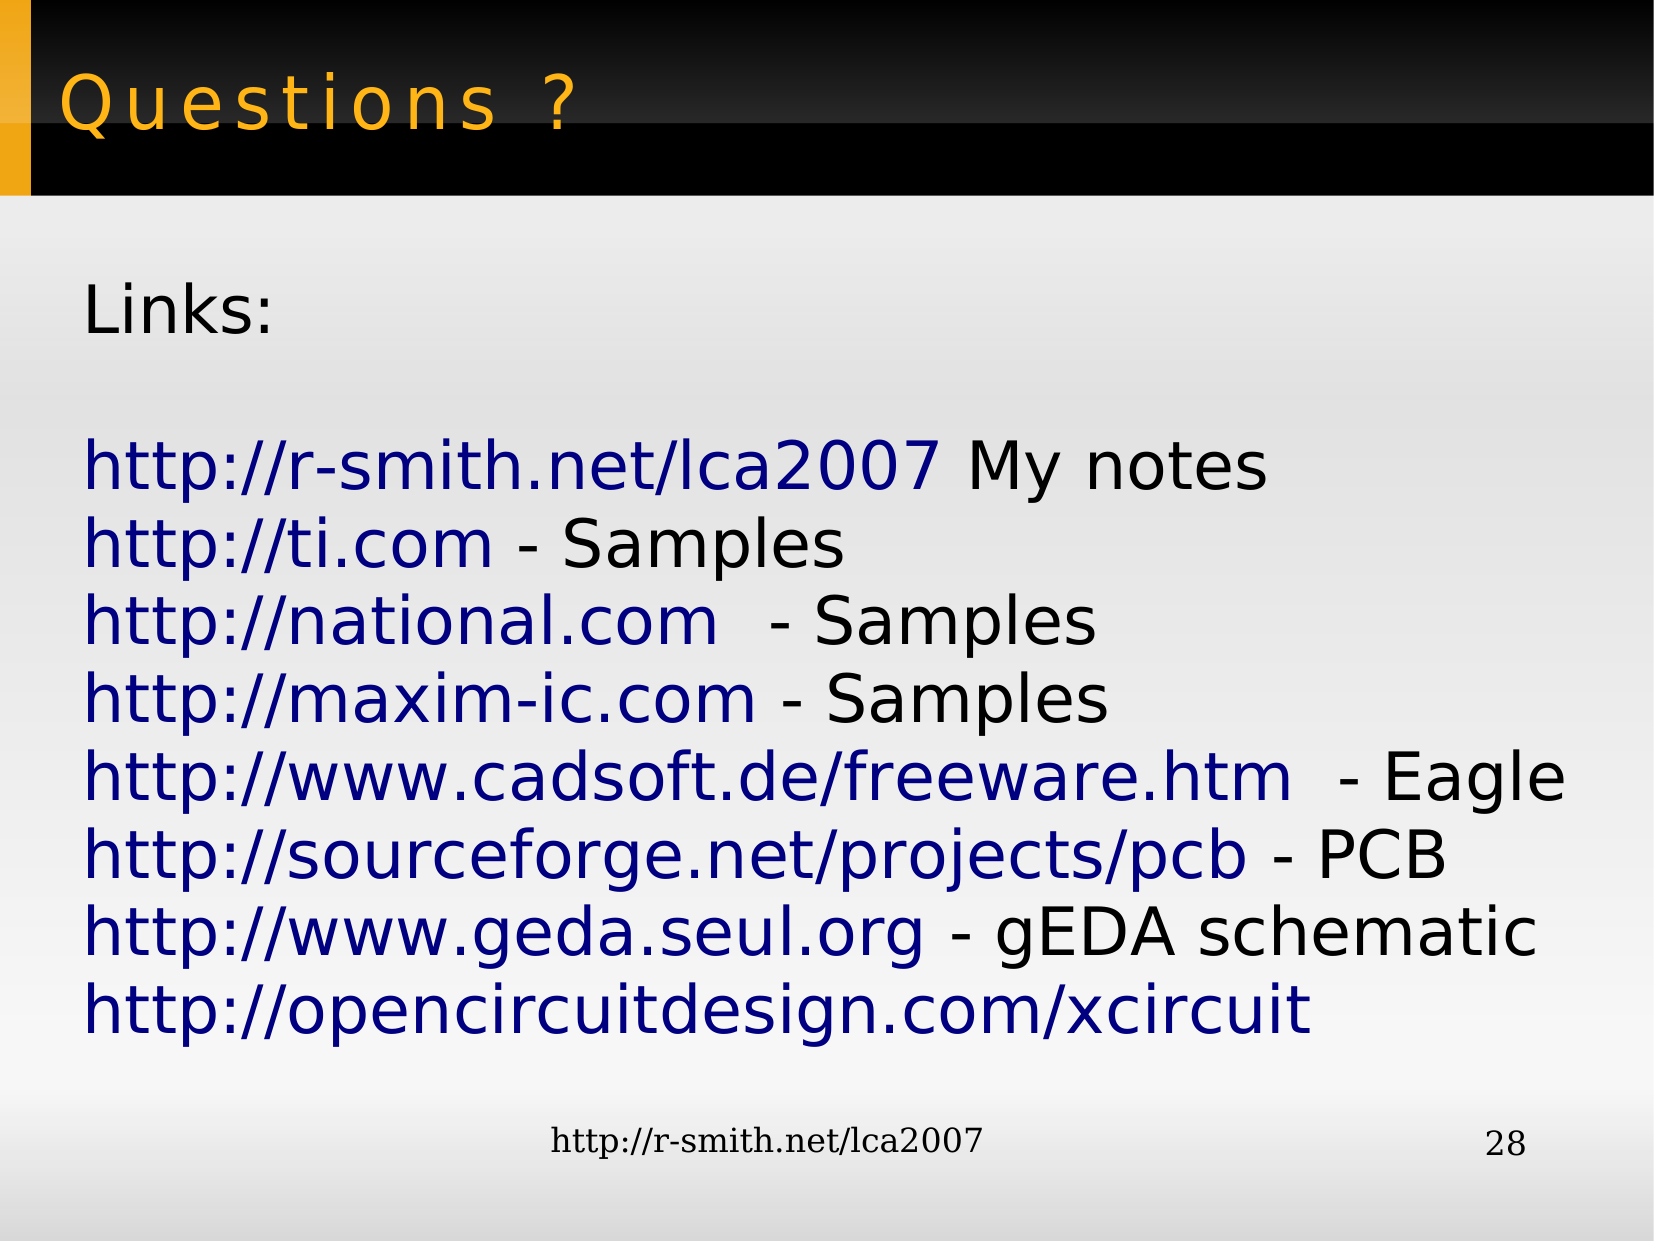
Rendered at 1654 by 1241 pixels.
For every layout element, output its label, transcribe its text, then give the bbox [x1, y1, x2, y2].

title Questions ? [59, 29, 1270, 178]
picture [0, 0, 1654, 1241]
subtitle Links: http://r-smith.net/lca2007 My notes http://ti.com - Samples http://national.com - Samples http://maxim-ic.com - Samples http://www.cadsoft.de/freeware.htm - Eagle http://sourceforge.net/projects/pcb - PCB http://www.geda.seul.org - gEDA schematic http://opencircuitdesign.com/xcircuit [82, 271, 1595, 1128]
